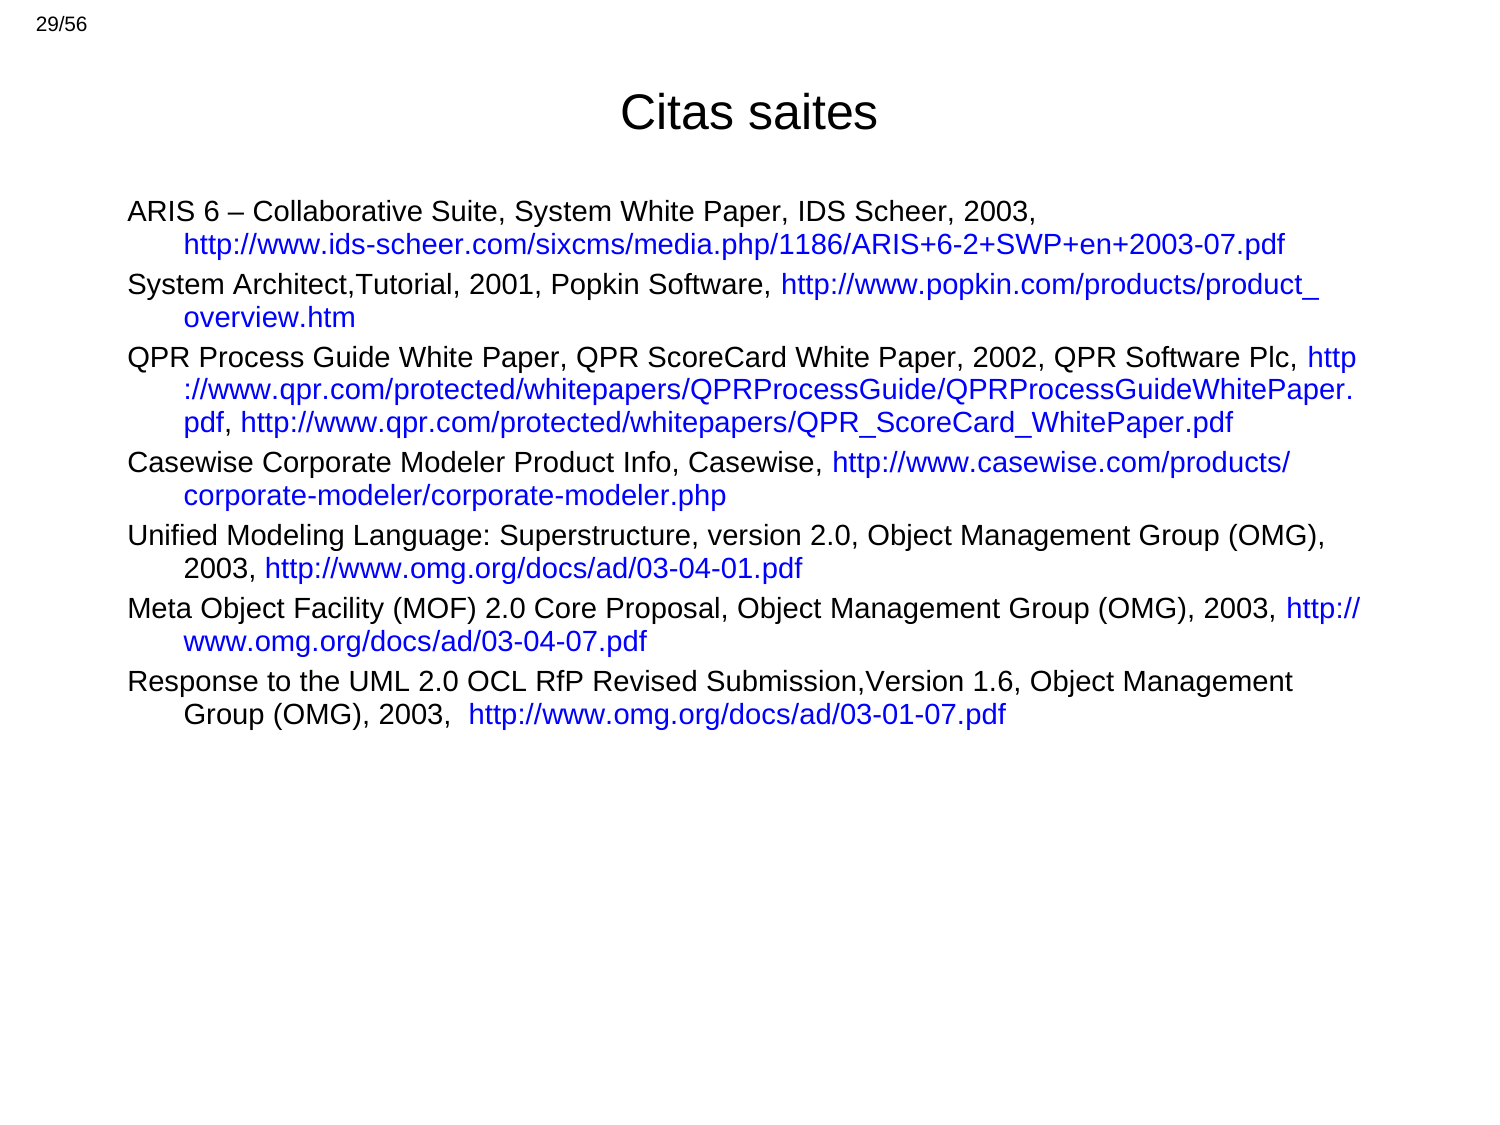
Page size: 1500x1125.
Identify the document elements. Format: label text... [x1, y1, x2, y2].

list ARIS 6 – Collaborative Suite, System White Paper, IDS Scheer, 2003, http://www.ids-scheer.com/sixcms/media.php/1186/ARIS+6-2+SWP+en+2003-07.pdf System Architect,Tutorial, 2001, Popkin Software, http://www.popkin.com/products/product_overview.htm QPR Process Guide White Paper, QPR ScoreCard White Paper, 2002, QPR Software Plc, http://www.qpr.com/protected/whitepapers/QPRProcessGuide/QPRProcessGuideWhitePaper.pdf, http://www.qpr.com/protected/whitepapers/QPR_ScoreCard_WhitePaper.pdf Casewise Corporate Modeler Product Info, Casewise, http://www.casewise.com/products/corporate-modeler/corporate-modeler.php Unified Modeling Language: Superstructure, version 2.0, Object Management Group (OMG), 2003, http://www.omg.org/docs/ad/03-04-01.pdf Meta Object Facility (MOF) 2.0 Core Proposal, Object Management Group (OMG), 2003, http://www.omg.org/docs/ad/03-04-07.pdf Response to the UML 2.0 OCL RfP Revised Submission,Version 1.6, Object Management Group (OMG), 2003, http://www.omg.org/docs/ad/03-01-07.pdf [112, 187, 1388, 1001]
title Citas saites [112, 62, 1388, 163]
